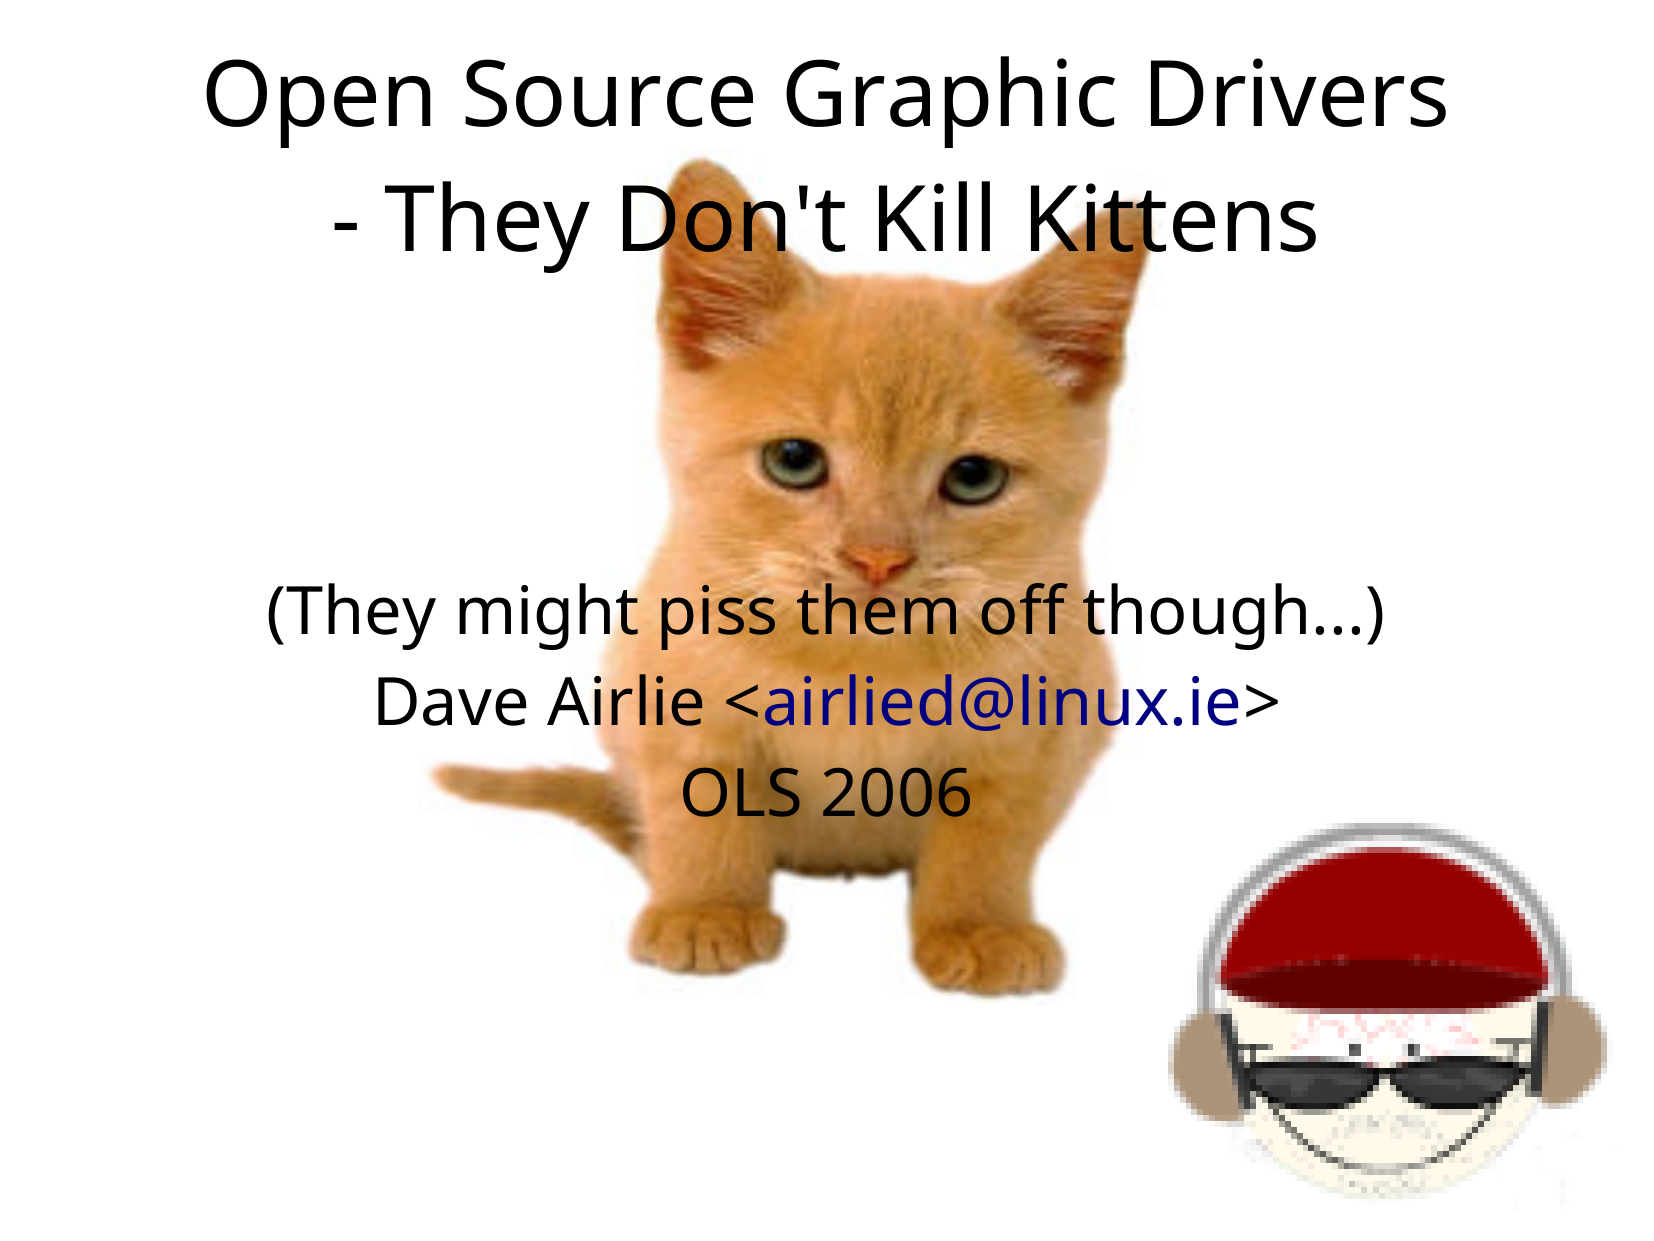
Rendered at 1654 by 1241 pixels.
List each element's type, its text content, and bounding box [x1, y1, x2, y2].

picture [1151, 806, 1619, 1211]
subtitle (They might piss them off though...) Dave Airlie <airlied@linux.ie> OLS 2006 [82, 290, 1571, 1109]
picture [419, 264, 1163, 290]
title Open Source Graphic Drivers - They Don't Kill Kittens [82, 42, 1571, 264]
